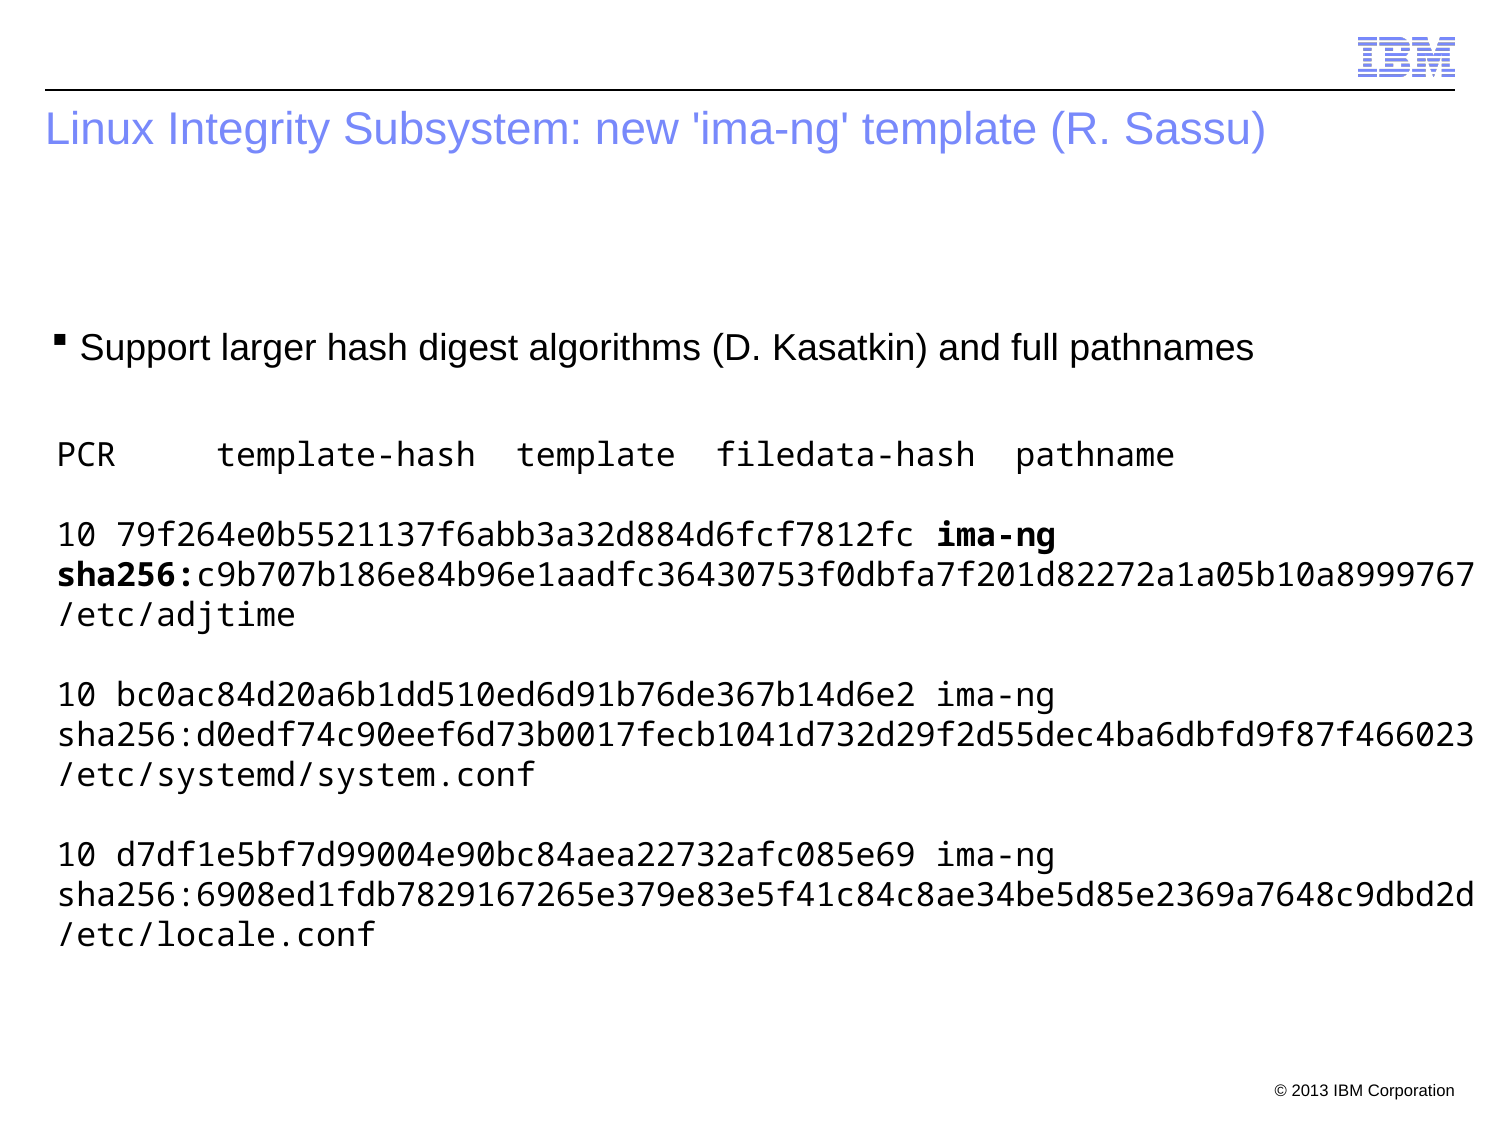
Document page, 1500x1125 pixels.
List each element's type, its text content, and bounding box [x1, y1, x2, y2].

text_box PCR template-hash template filedata-hash pathname 10 79f264e0b5521137f6abb3a32d884d6fcf7812fc ima-ng sha256:c9b707b186e84b96e1aadfc36430753f0dbfa7f201d82272a1a05b10a8999767 /etc/adjtime 10 bc0ac84d20a6b1dd510ed6d91b76de367b14d6e2 ima-ng sha256:d0edf74c90eef6d73b0017fecb1041d732d29f2d55dec4ba6dbfd9f87f466023 /etc/systemd/system.conf 10 d7df1e5bf7d99004e90bc84aea22732afc085e69 ima-ng sha256:6908ed1fdb7829167265e379e83e5f41c84c8ae34be5d85e2369a7648c9dbd2d /etc/locale.conf [41, 396, 1500, 961]
text_box Support larger hash digest algorithms (D. Kasatkin) and full pathnames [36, 314, 1411, 390]
picture [1358, 37, 1455, 77]
title Linux Integrity Subsystem: new 'ima-ng' template (R. Sassu) [29, 97, 1455, 218]
